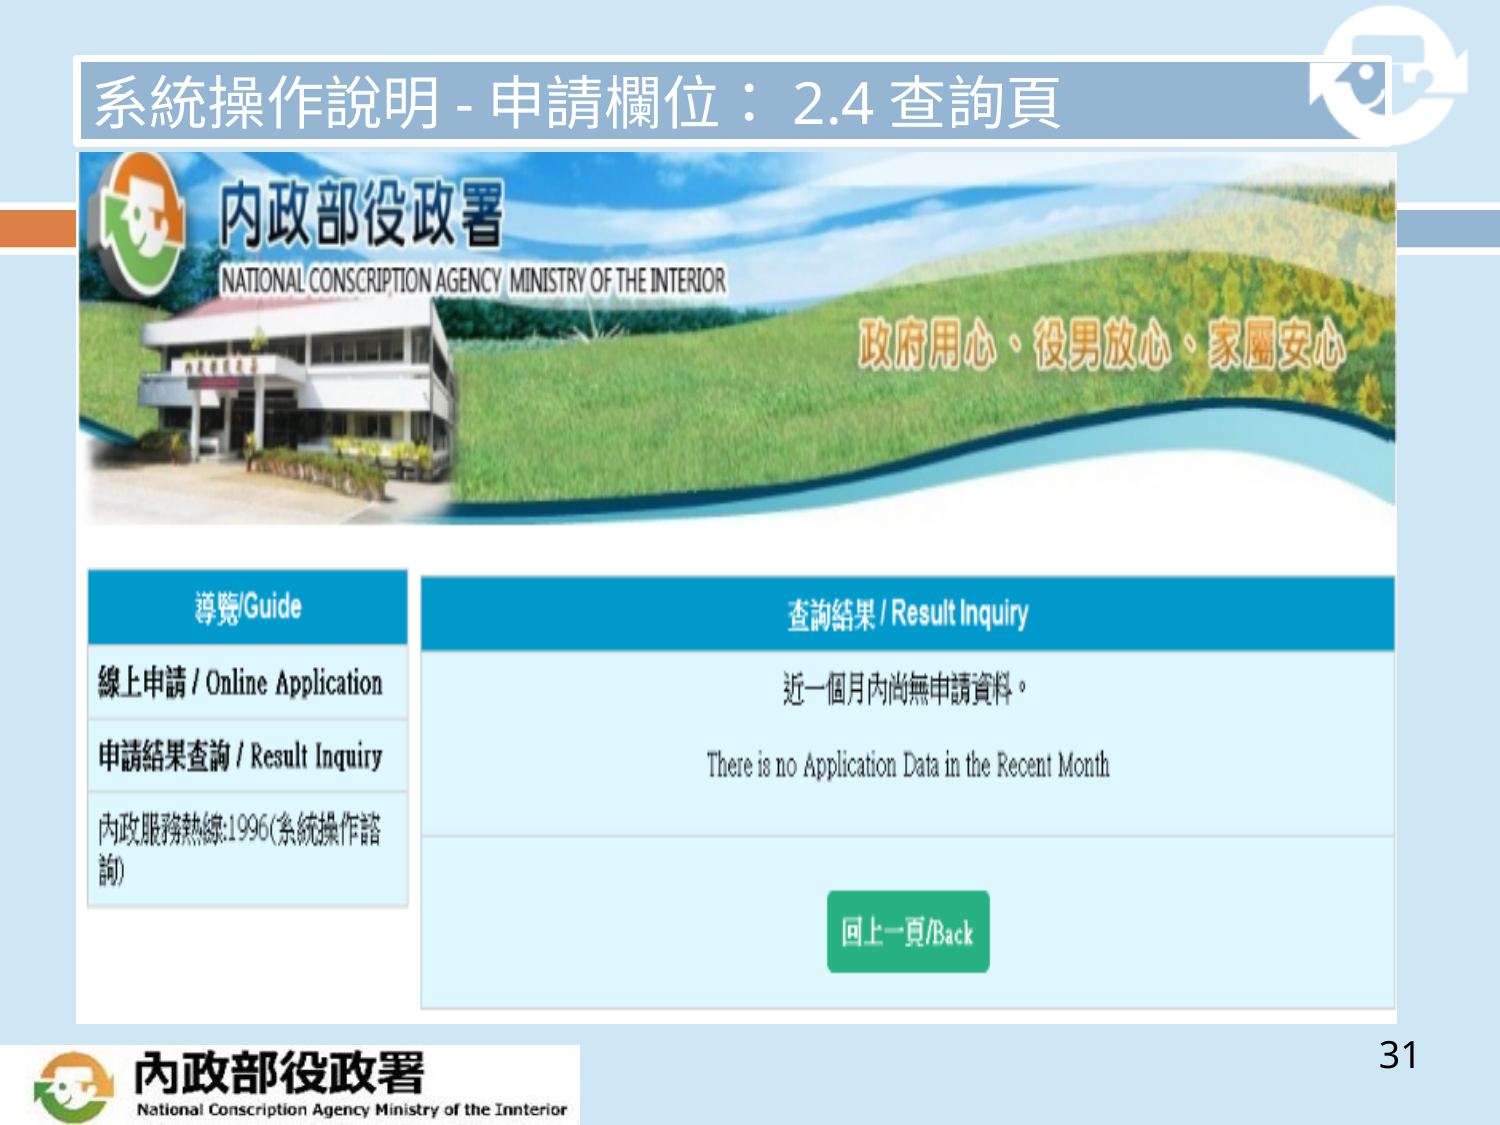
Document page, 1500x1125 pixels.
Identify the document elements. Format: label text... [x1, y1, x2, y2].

slide_number <編號> [1364, 1023, 1452, 1086]
picture [76, 0, 1473, 1024]
text_box 系統操作說明-申請欄位：2.4查詢頁 [76, 58, 1305, 144]
picture [0, 1045, 580, 1125]
